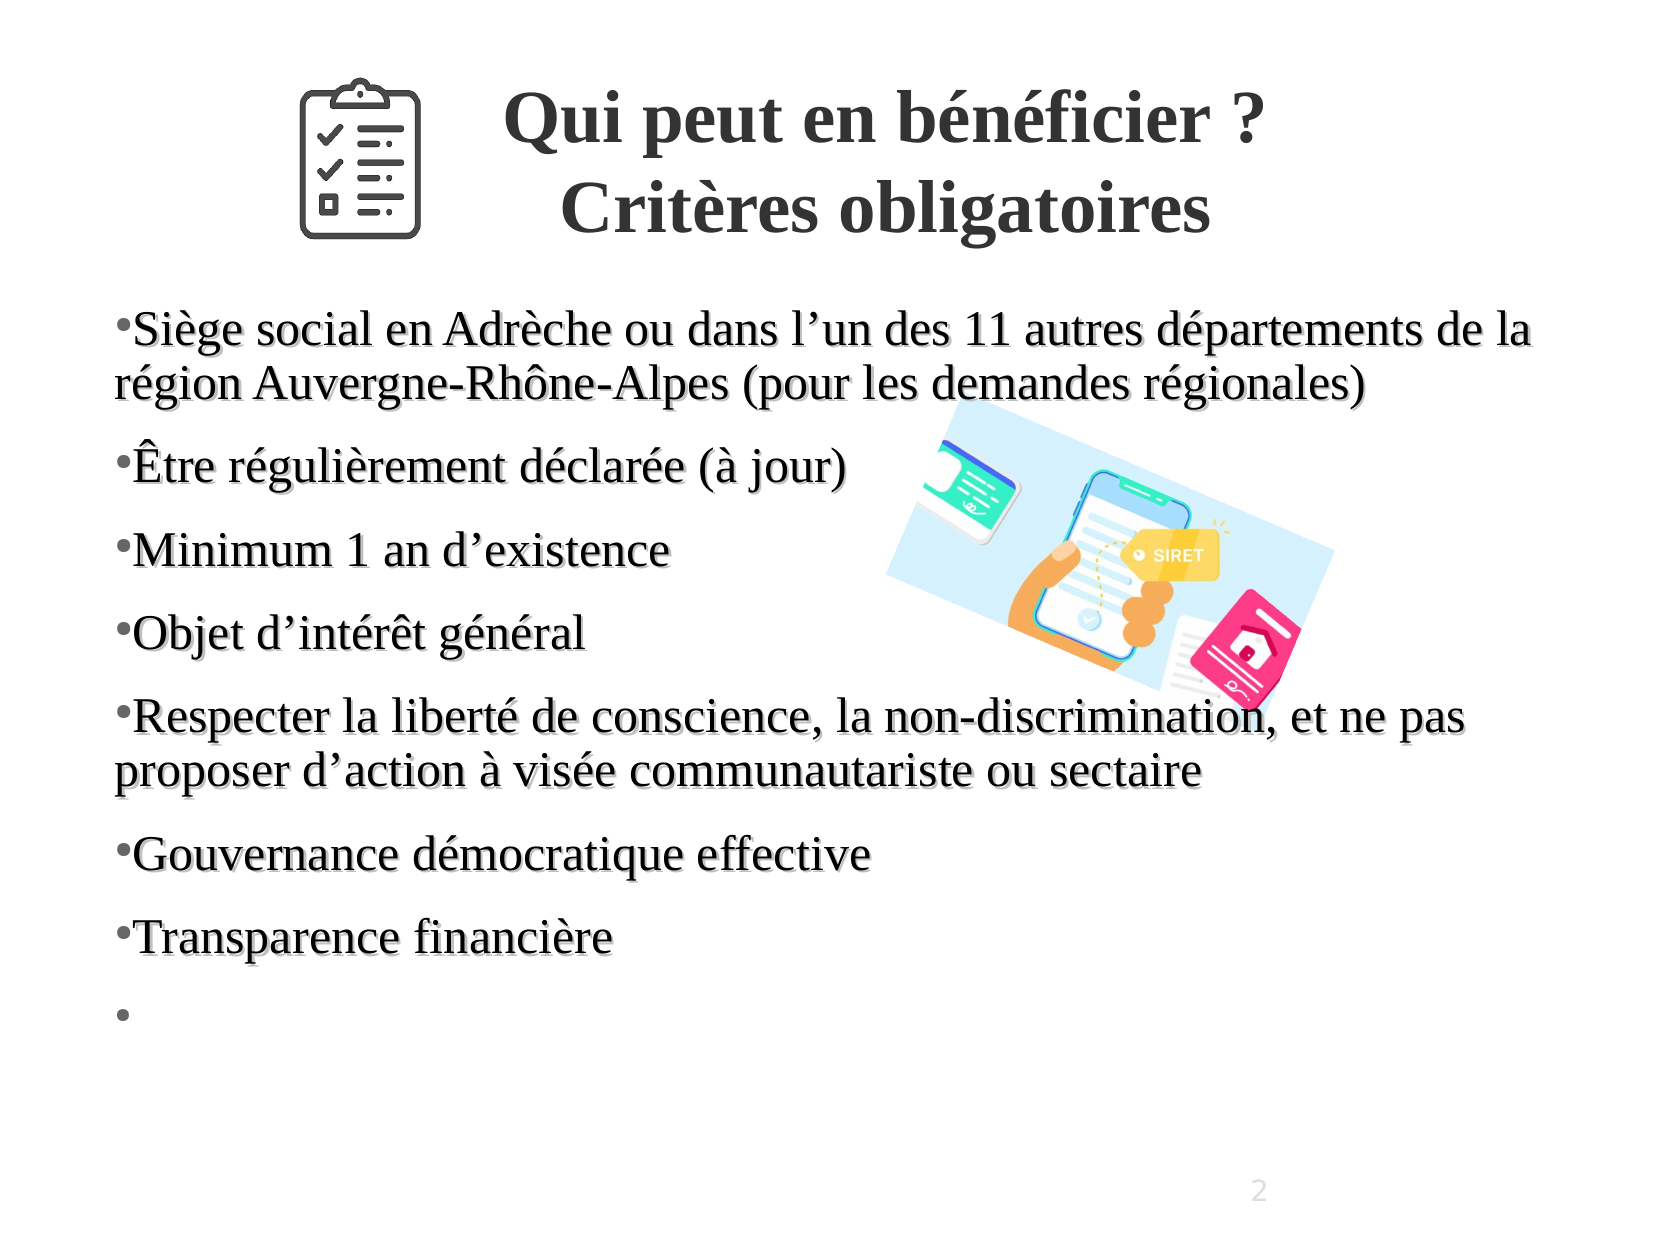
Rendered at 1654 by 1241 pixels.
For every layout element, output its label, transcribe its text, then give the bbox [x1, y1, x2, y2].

title Qui peut en bénéficier ?Critères obligatoires [448, 59, 1323, 256]
picture [224, 59, 497, 260]
text_box [1250, 1172, 1636, 1241]
list Siège social en Adrèche ou dans l’un des 11 autres départements de la région Auvergne-Rhône-Alpes (pour les demandes régionales) Être régulièrement déclarée (à jour) Minimum 1 an d’existence Objet d’intérêt général Respecter la liberté de conscience, la non-discrimination, et ne pas proposer d’action à visée communautariste ou sectaire Gouvernance démocratique effective Transparence financière [114, 302, 1539, 1033]
